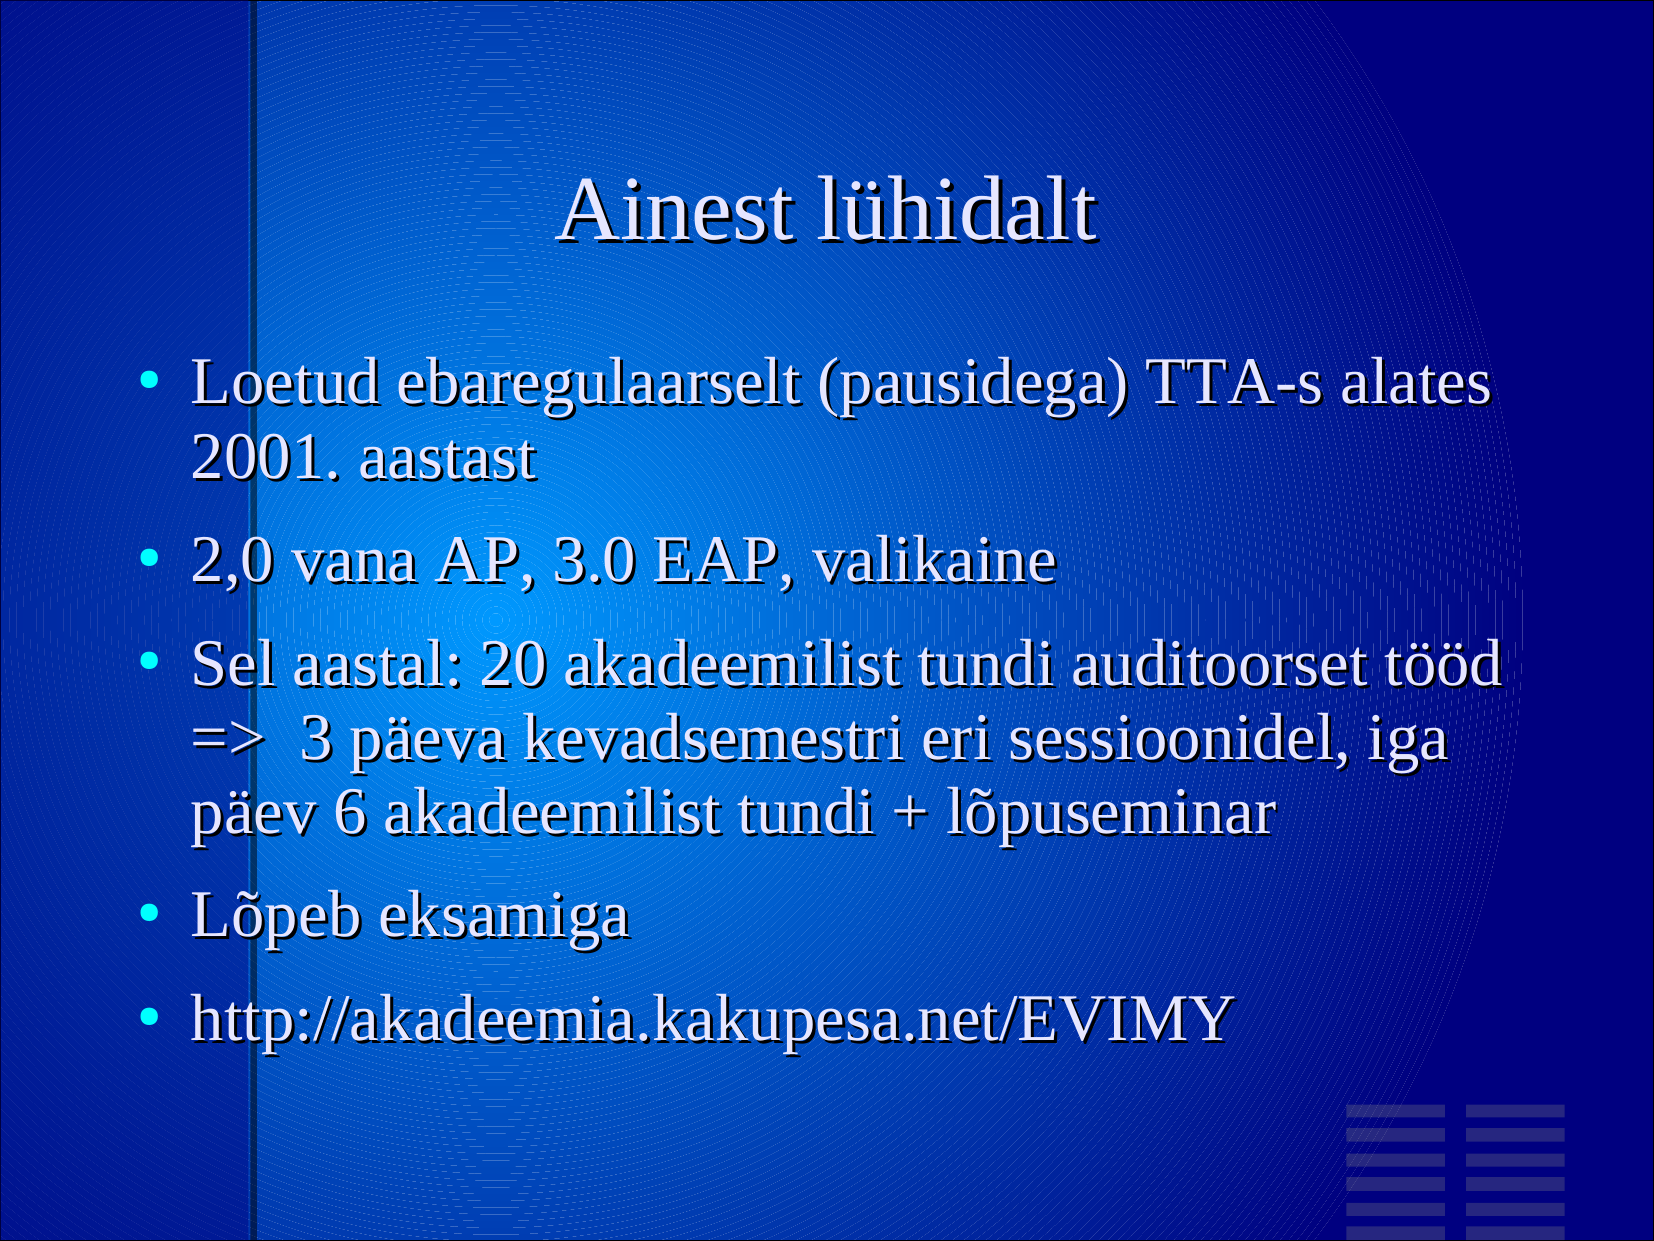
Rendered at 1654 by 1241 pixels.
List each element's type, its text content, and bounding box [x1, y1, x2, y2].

list Loetud ebaregulaarselt (pausidega) TTA-s alates 2001. aastast 2,0 vana AP, 3.0 EAP, valikaine Sel aastal: 20 akadeemilist tundi auditoorset tööd => 3 päeva kevadsemestri eri sessioonidel, iga päev 6 akadeemilist tundi + lõpuseminar Lõpeb eksamiga http://akadeemia.kakupesa.net/EVIMY [119, 344, 1533, 1126]
title Ainest lühidalt [119, 104, 1533, 313]
